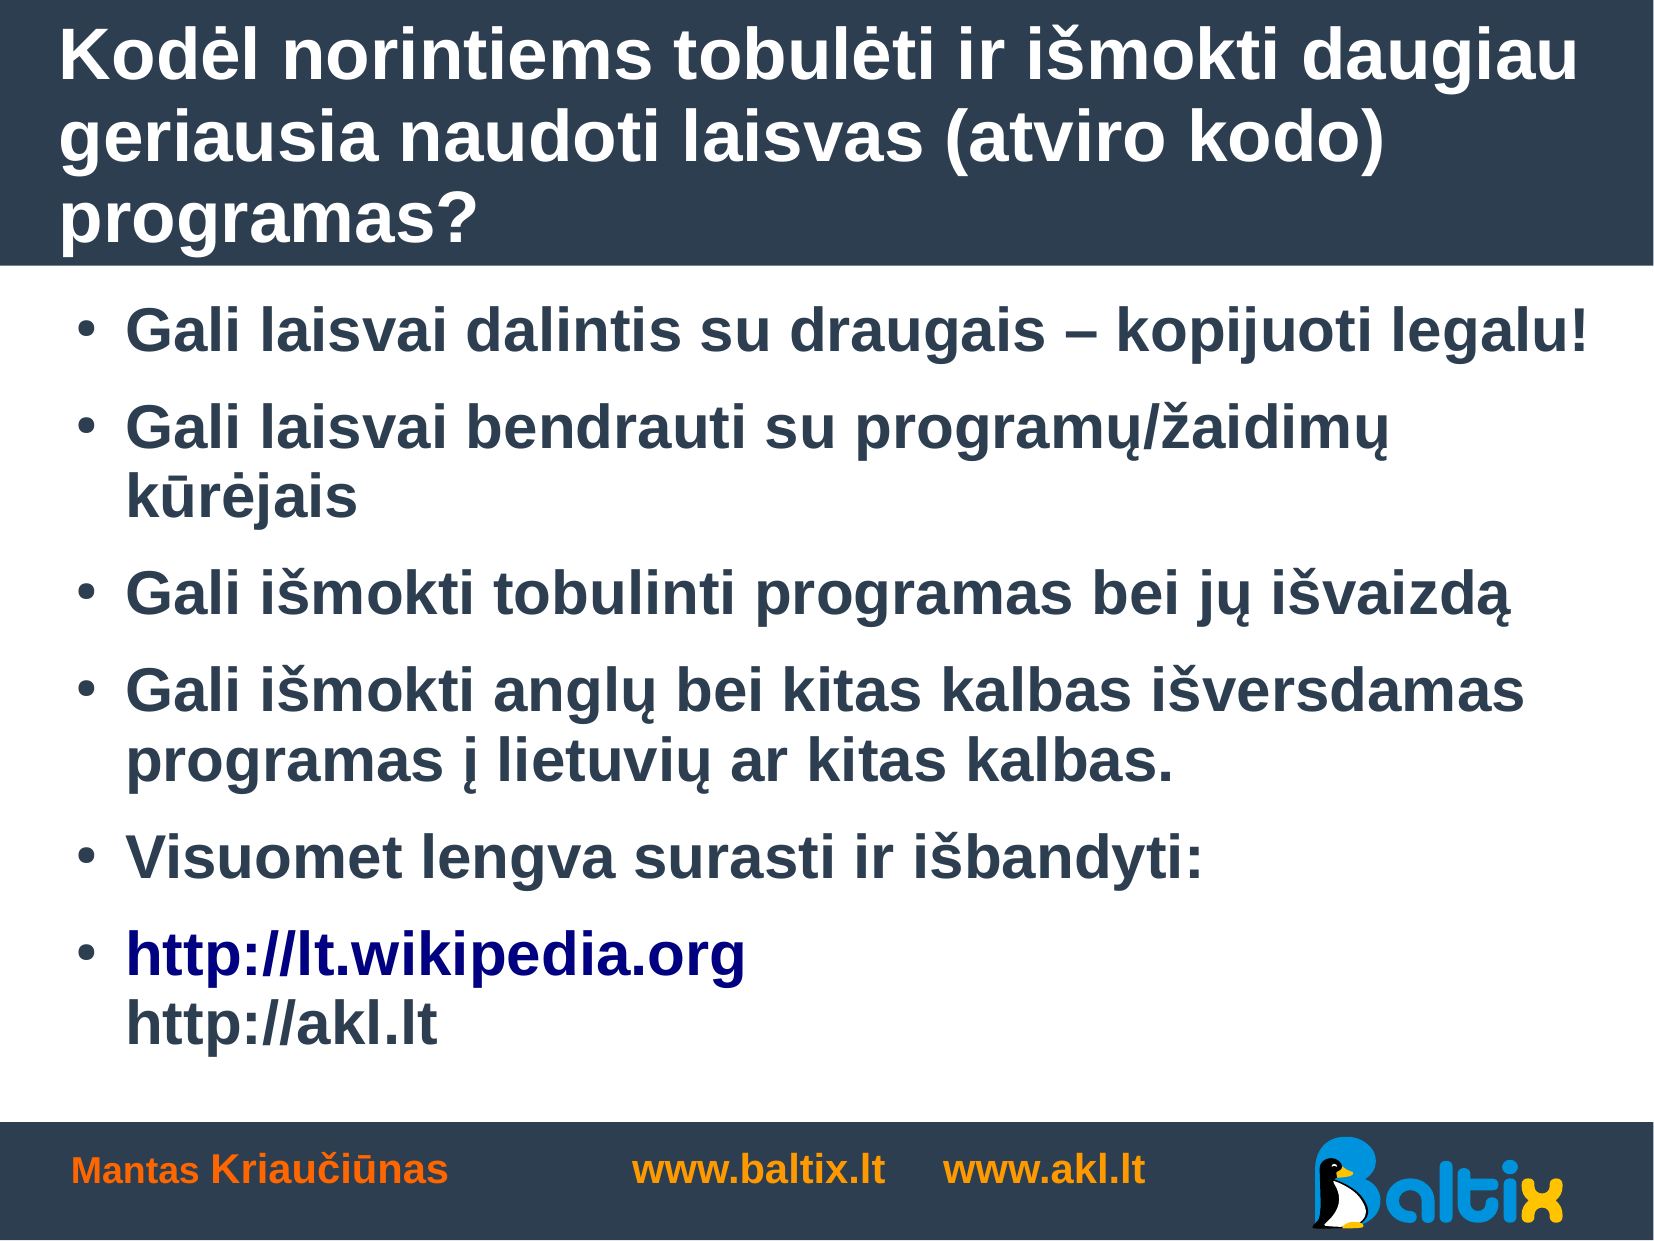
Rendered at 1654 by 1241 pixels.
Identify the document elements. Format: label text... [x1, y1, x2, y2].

title Kodėl norintiems tobulėti ir išmokti daugiau geriausia naudoti laisvas (atviro kodo) programas? [59, 11, 1595, 260]
list Gali laisvai dalintis su draugais – kopijuoti legalu! Gali laisvai bendrauti su programų/žaidimų kūrėjais Gali išmokti tobulinti programas bei jų išvaizdą Gali išmokti anglų bei kitas kalbas išversdamas programas į lietuvių ar kitas kalbas. Visuomet lengva surasti ir išbandyti: http://lt.wikipedia.org http://akl.lt [59, 295, 1595, 1111]
